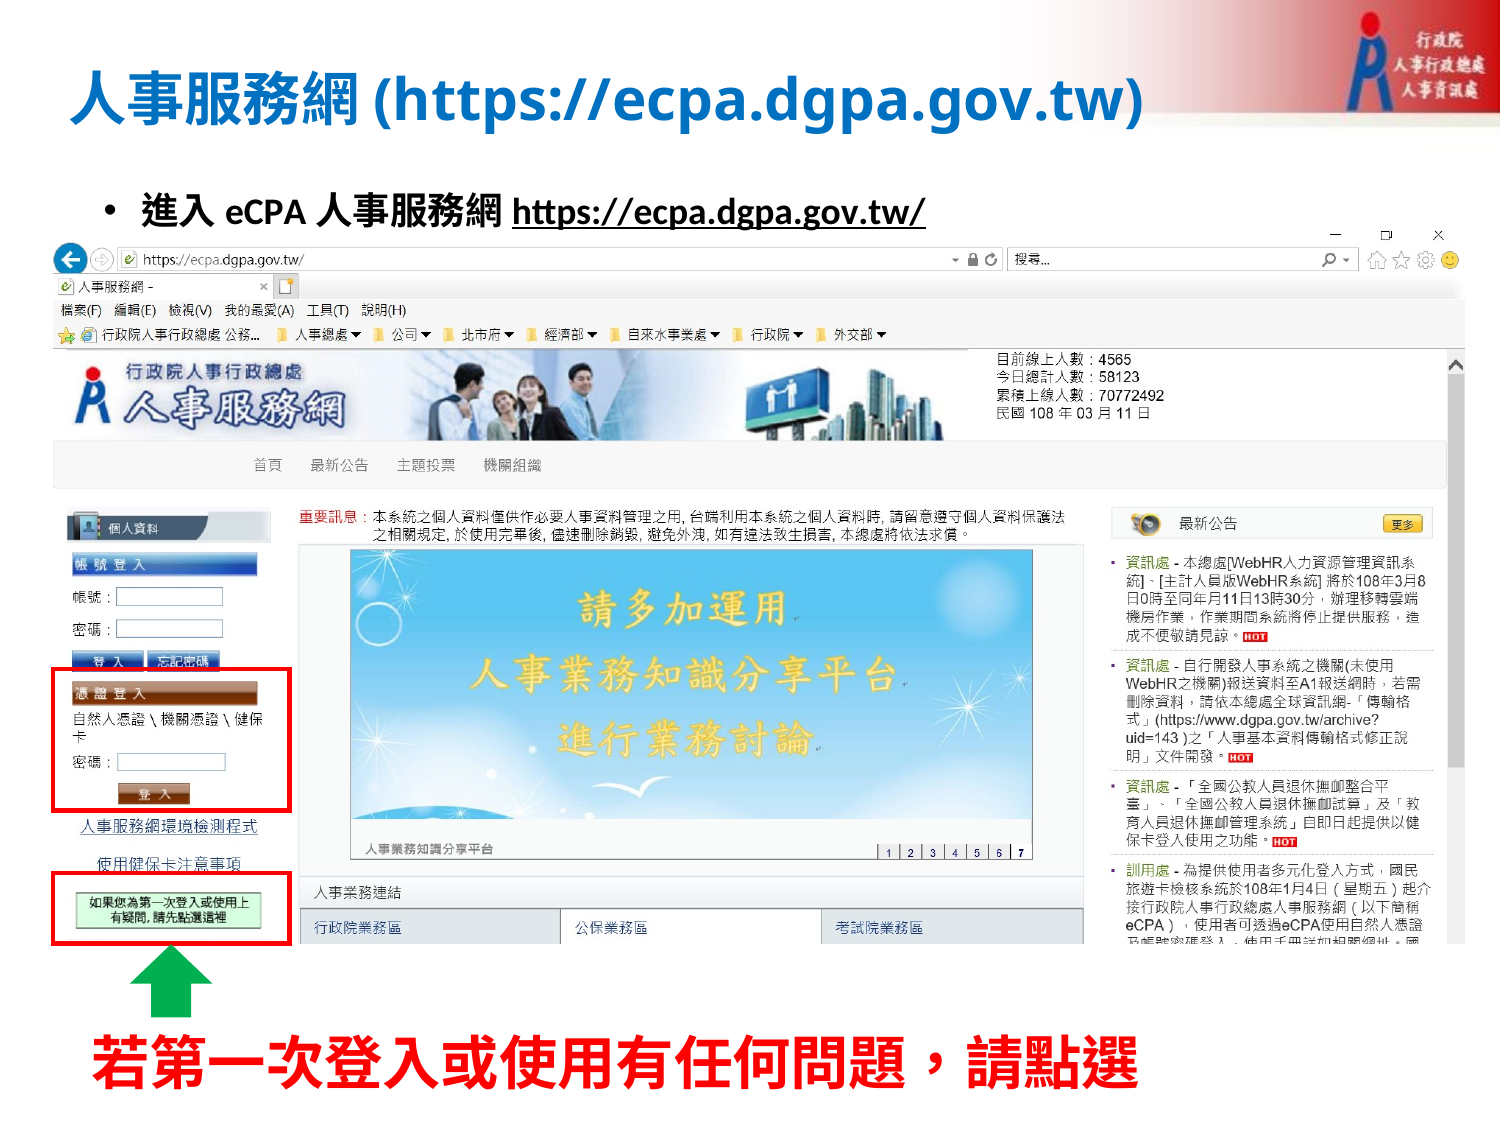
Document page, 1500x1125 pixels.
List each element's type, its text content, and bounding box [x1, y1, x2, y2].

picture [55, 875, 287, 941]
title 人事服務網(https://ecpa.dgpa.gov.tw) [53, 42, 1347, 161]
text_box 若第一次登入或使用有任何問題，請點選 [76, 1018, 1156, 1104]
picture [53, 0, 1500, 1125]
text_box [135, 947, 207, 1016]
list 進入eCPA人事服務網https://ecpa.dgpa.gov.tw/ [88, 184, 1383, 231]
picture [55, 671, 287, 808]
